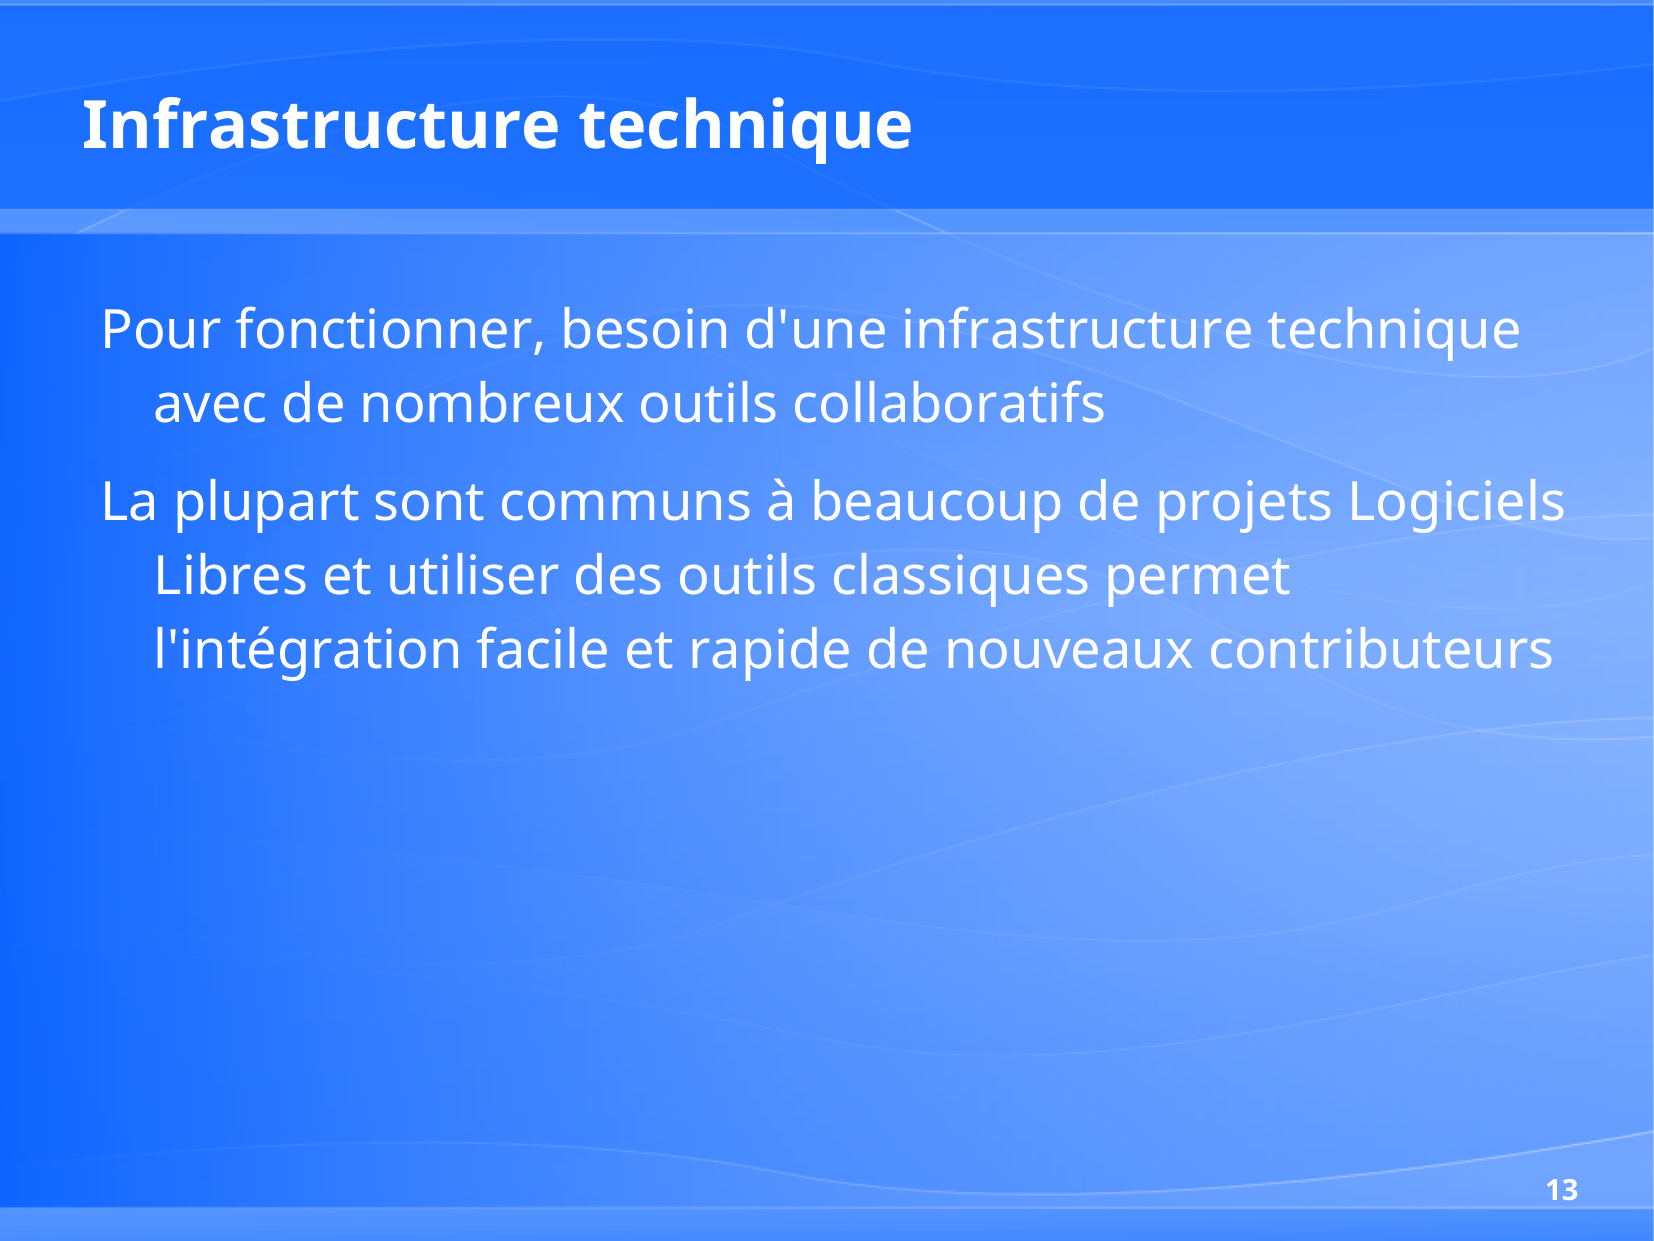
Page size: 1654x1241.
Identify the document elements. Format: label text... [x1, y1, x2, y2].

picture [0, 0, 1654, 1241]
title Infrastructure technique [23, 15, 1625, 229]
list Pour fonctionner, besoin d'une infrastructure technique avec de nombreux outils collaboratifs La plupart sont communs à beaucoup de projets Logiciels Libres et utiliser des outils classiques permet l'intégration facile et rapide de nouveaux contributeurs [82, 290, 1571, 1108]
